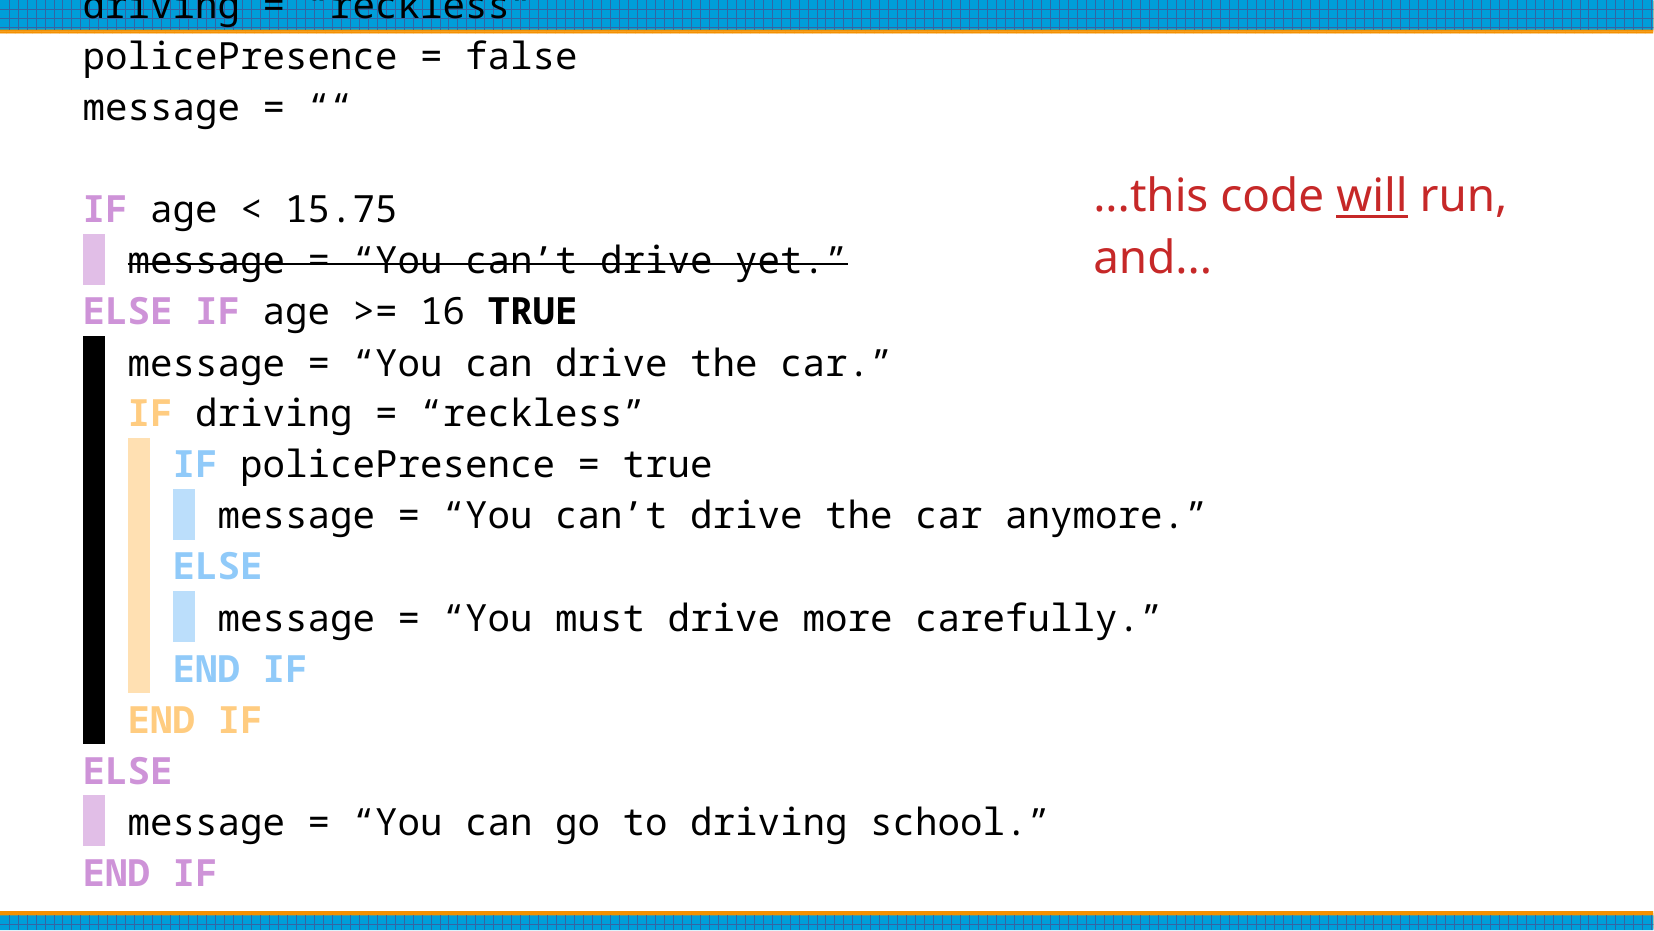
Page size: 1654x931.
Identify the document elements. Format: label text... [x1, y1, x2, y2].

text_box ...this code will run, and... [1087, 75, 1613, 376]
subtitle age = 16 driving = “reckless“ policePresence = false message = ““ IF age < 15.75 message = “You can’t drive yet.” ELSE IF age >= 16 TRUE message = “You can drive the car.” IF driving = “reckless” IF policePresence = true message = “You can’t drive the car anymore.” ELSE message = “You must drive more carefully.” END IF END IF ELSE message = “You can go to driving school.” END IF output message [82, 69, 1571, 858]
